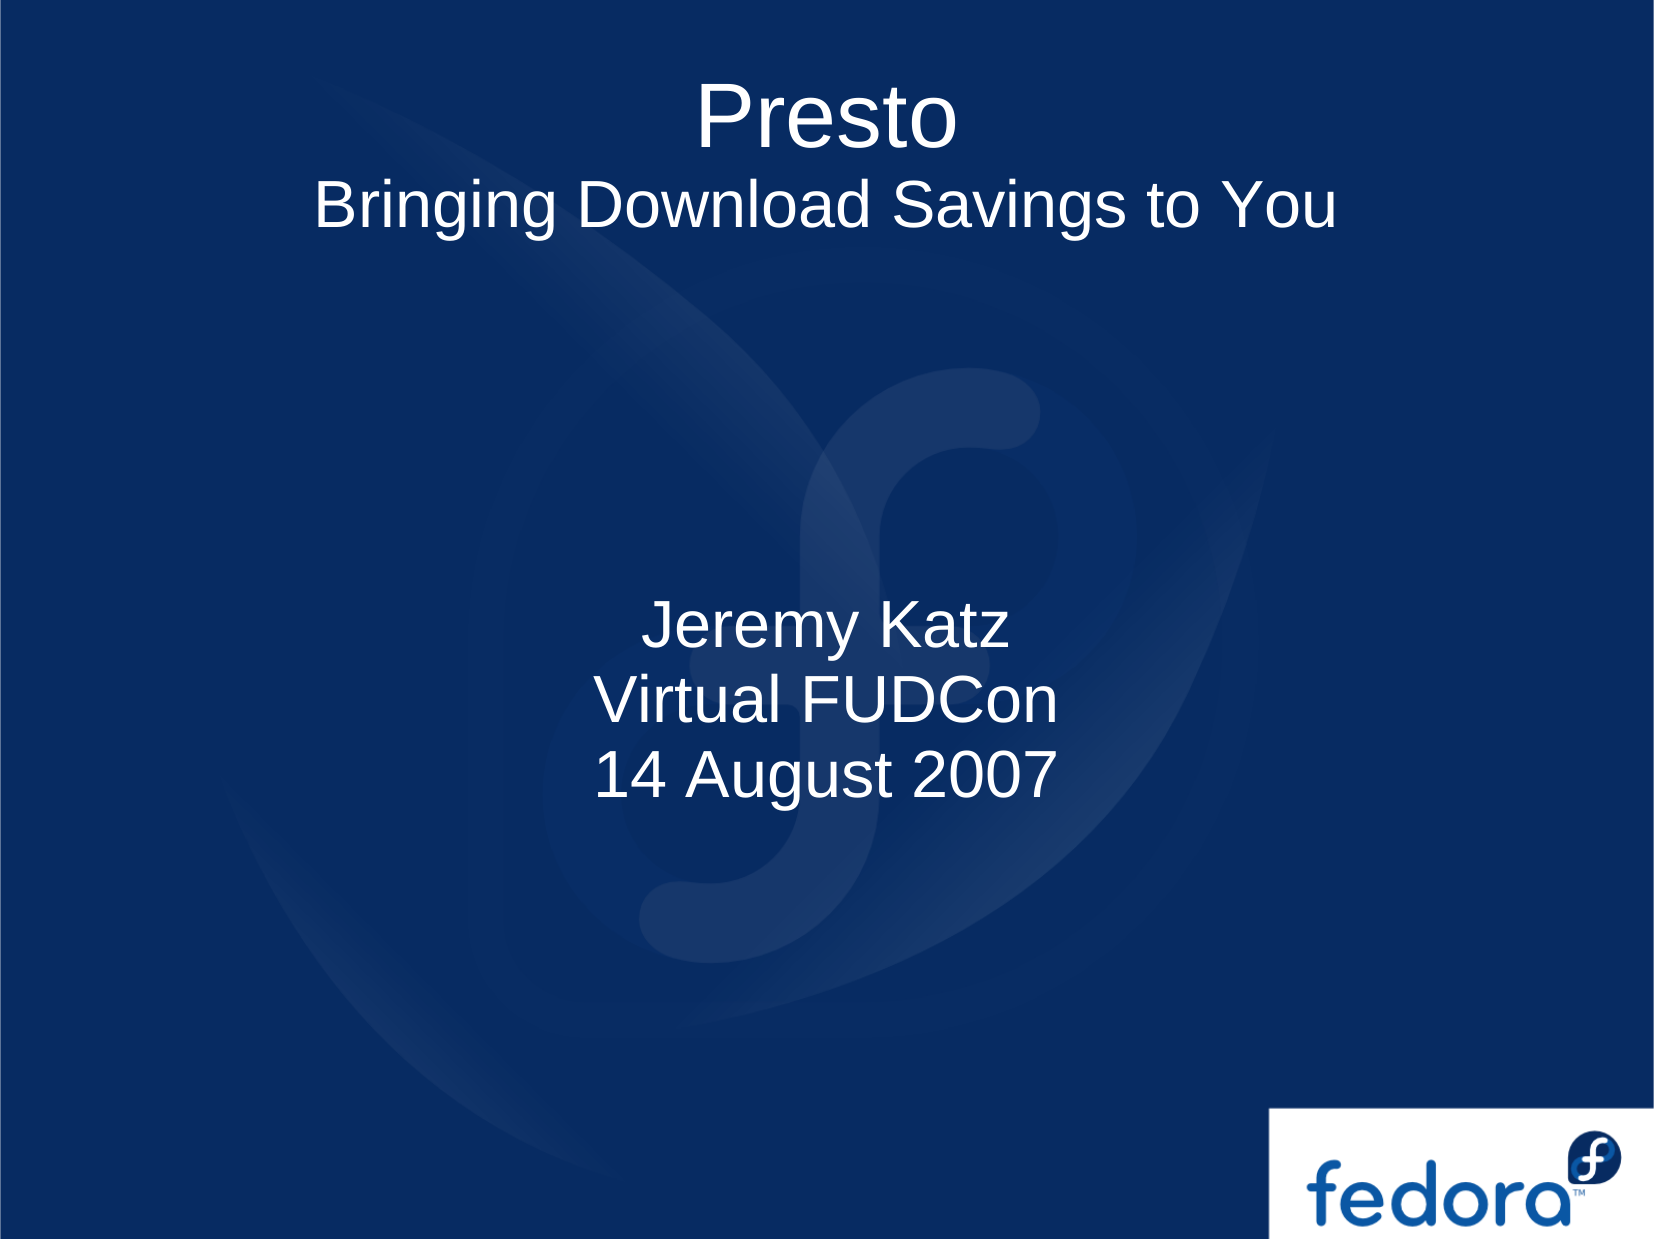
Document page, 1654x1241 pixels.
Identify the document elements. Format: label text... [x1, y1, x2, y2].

subtitle Jeremy Katz Virtual FUDCon 14 August 2007 [82, 297, 1571, 1102]
picture [0, 0, 1654, 1239]
title Presto Bringing Download Savings to You [82, 49, 1571, 257]
